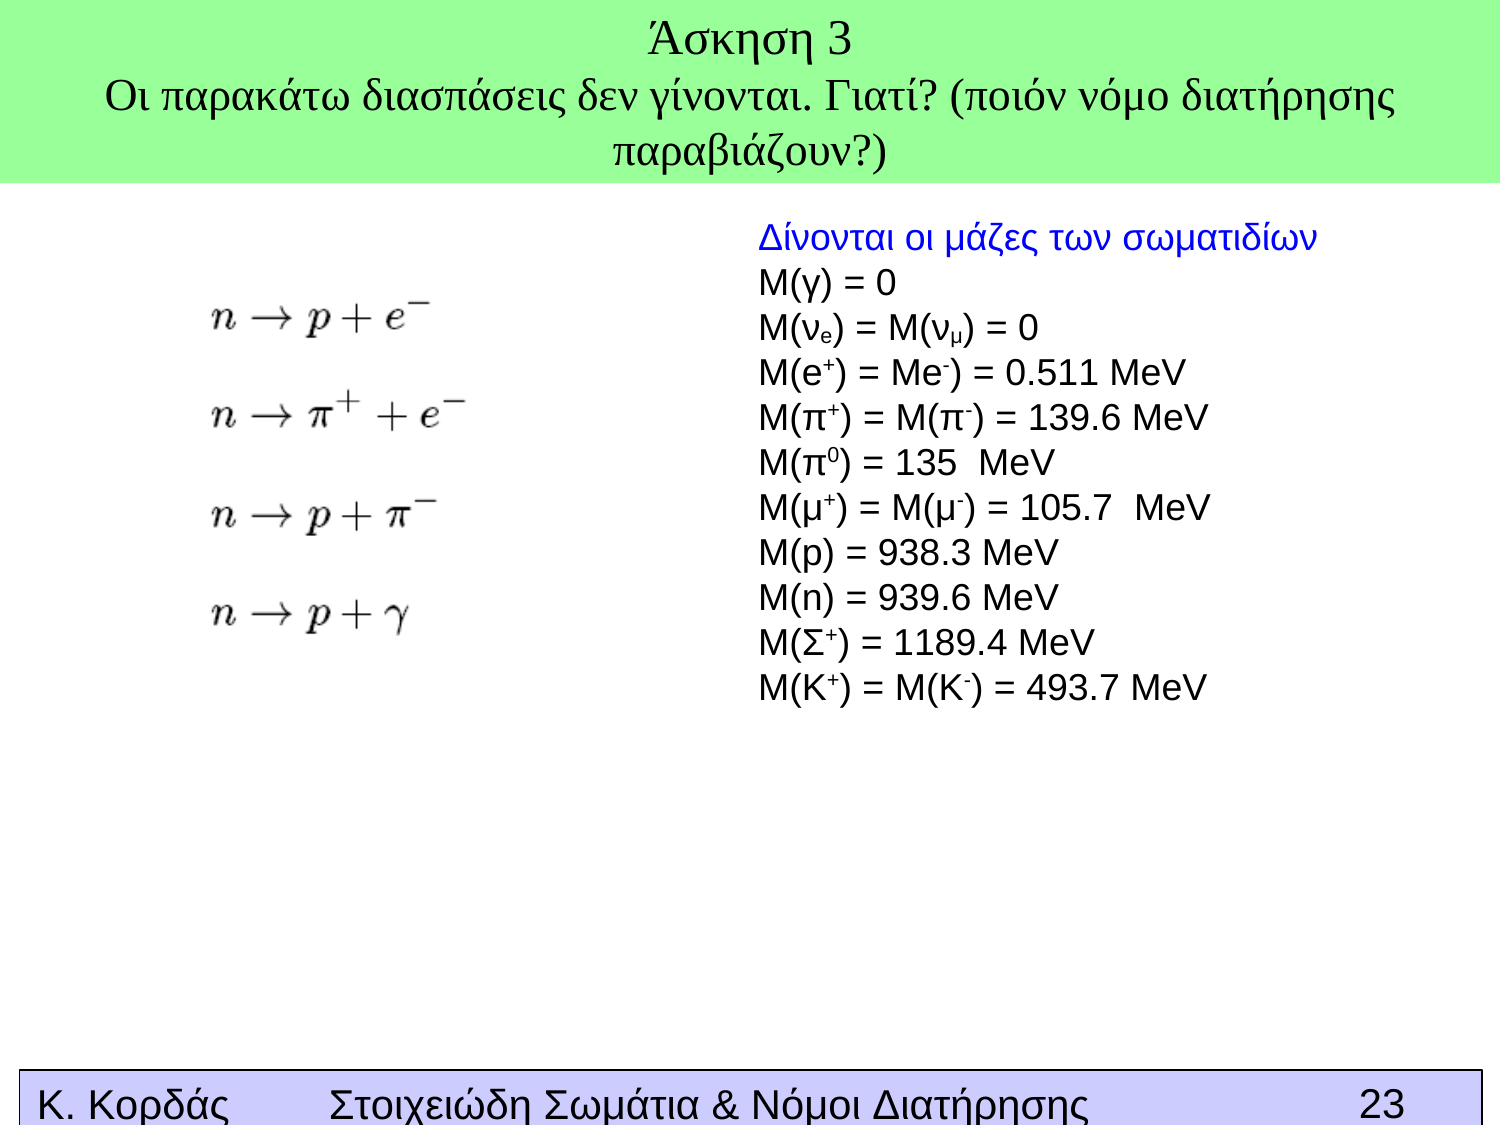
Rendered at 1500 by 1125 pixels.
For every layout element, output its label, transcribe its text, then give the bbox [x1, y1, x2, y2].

picture [118, 265, 516, 651]
text_box Δίνονται oι μάζες των σωματιδίων M(γ) = 0 Μ(νe) = M(νμ) = 0 Μ(e+) = Me-) = 0.511 MeV Μ(π+) = Μ(π-) = 139.6 MeV M(π0) = 135 MeV M(μ+) = Μ(μ-) = 105.7 MeV M(p) = 938.3 MeV M(n) = 939.6 MeV M(Σ+) = 1189.4 MeV M(K+) = M(K-) = 493.7 MeV [743, 205, 1489, 729]
text_box [0, 0, 1500, 184]
text_box Άσκηση 3 Οι παρακάτω διασπάσεις δεν γίνονται. Γιατί? (ποιόν νόμο διατήρησης παραβιάζουν?) [45, 0, 1455, 183]
